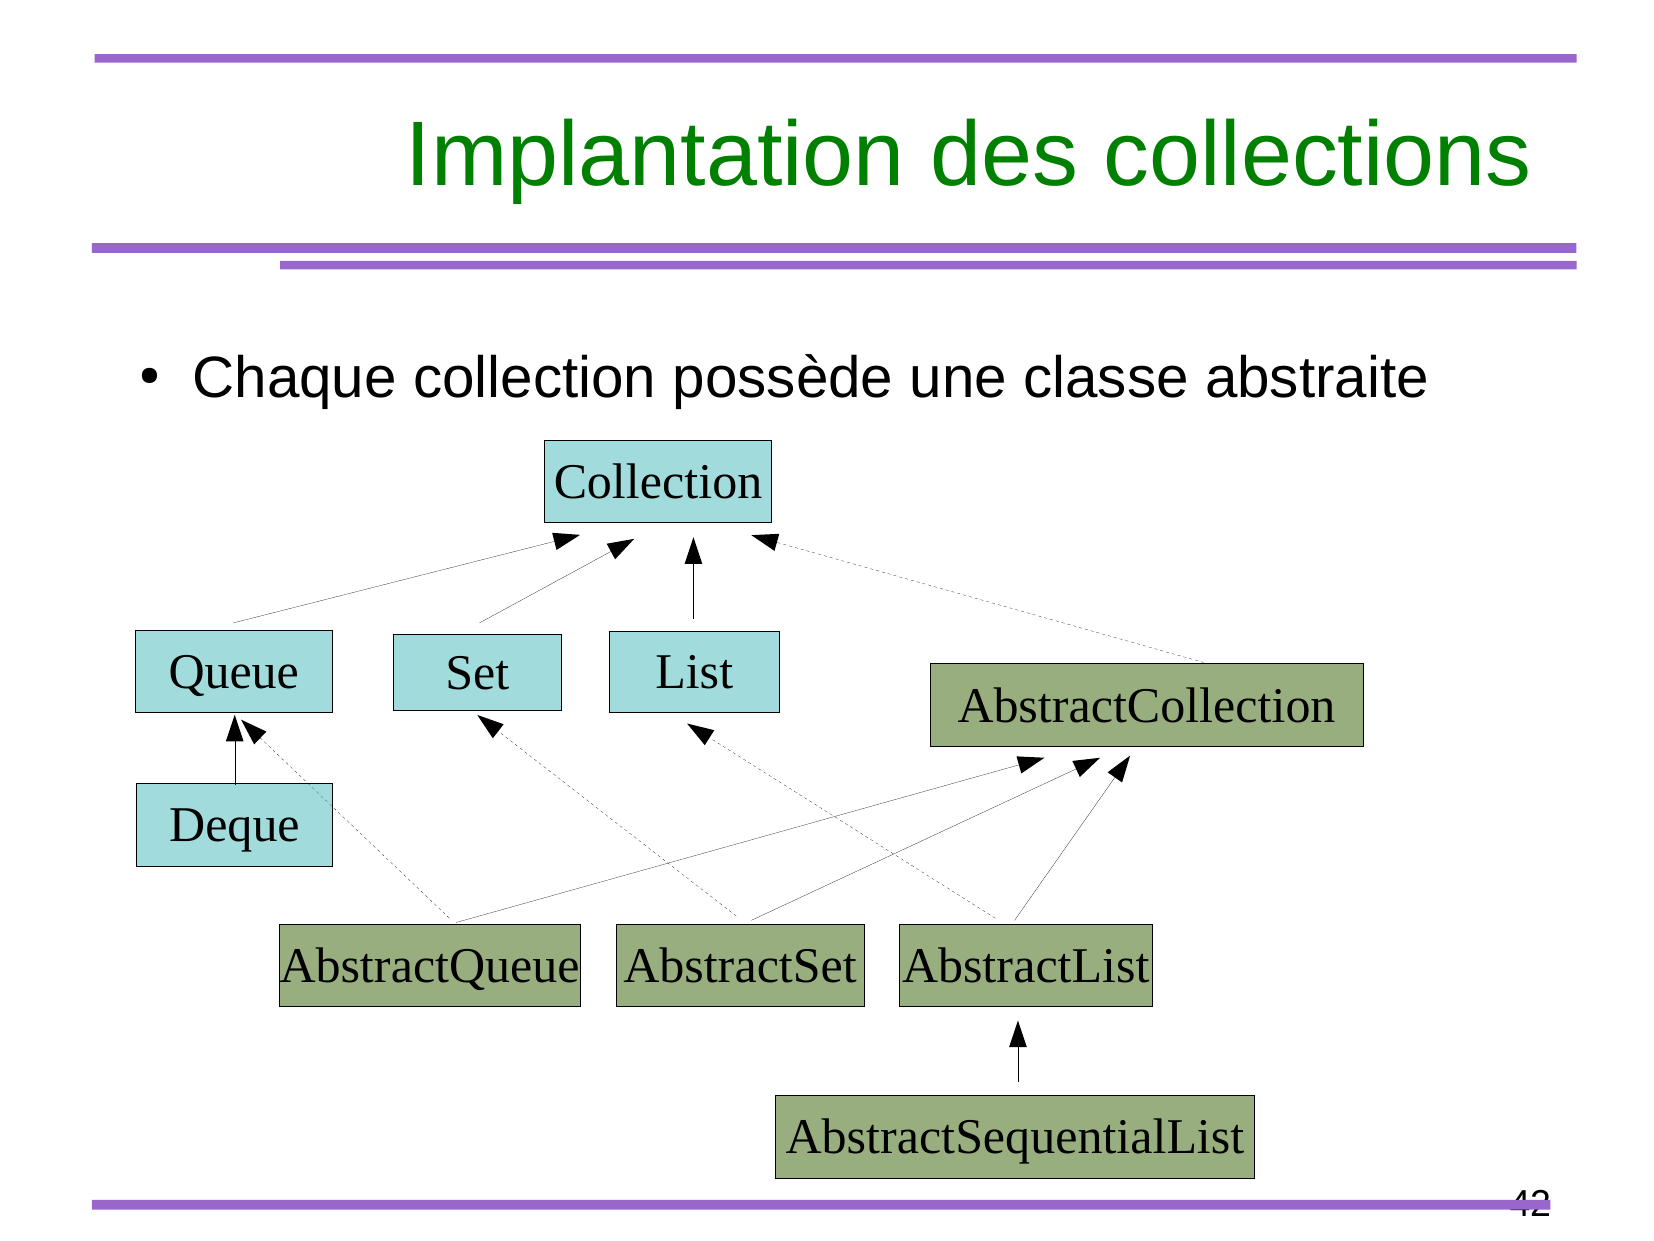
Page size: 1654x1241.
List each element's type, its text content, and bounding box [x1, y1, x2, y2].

text_box AbstractSet [616, 924, 865, 1007]
text_box AbstractList [899, 924, 1153, 1007]
text_box Deque [136, 783, 333, 867]
text_box AbstractCollection [930, 663, 1364, 747]
text_box Queue [135, 630, 333, 713]
text_box Collection [544, 440, 772, 523]
text_box AbstractSequentialList [775, 1095, 1255, 1179]
title Implantation des collections [121, 49, 1534, 257]
list Chaque collection possède une classe abstraite [121, 344, 1534, 424]
text_box AbstractQueue [279, 924, 581, 1007]
text_box Set [393, 634, 562, 711]
text_box List [609, 631, 780, 713]
